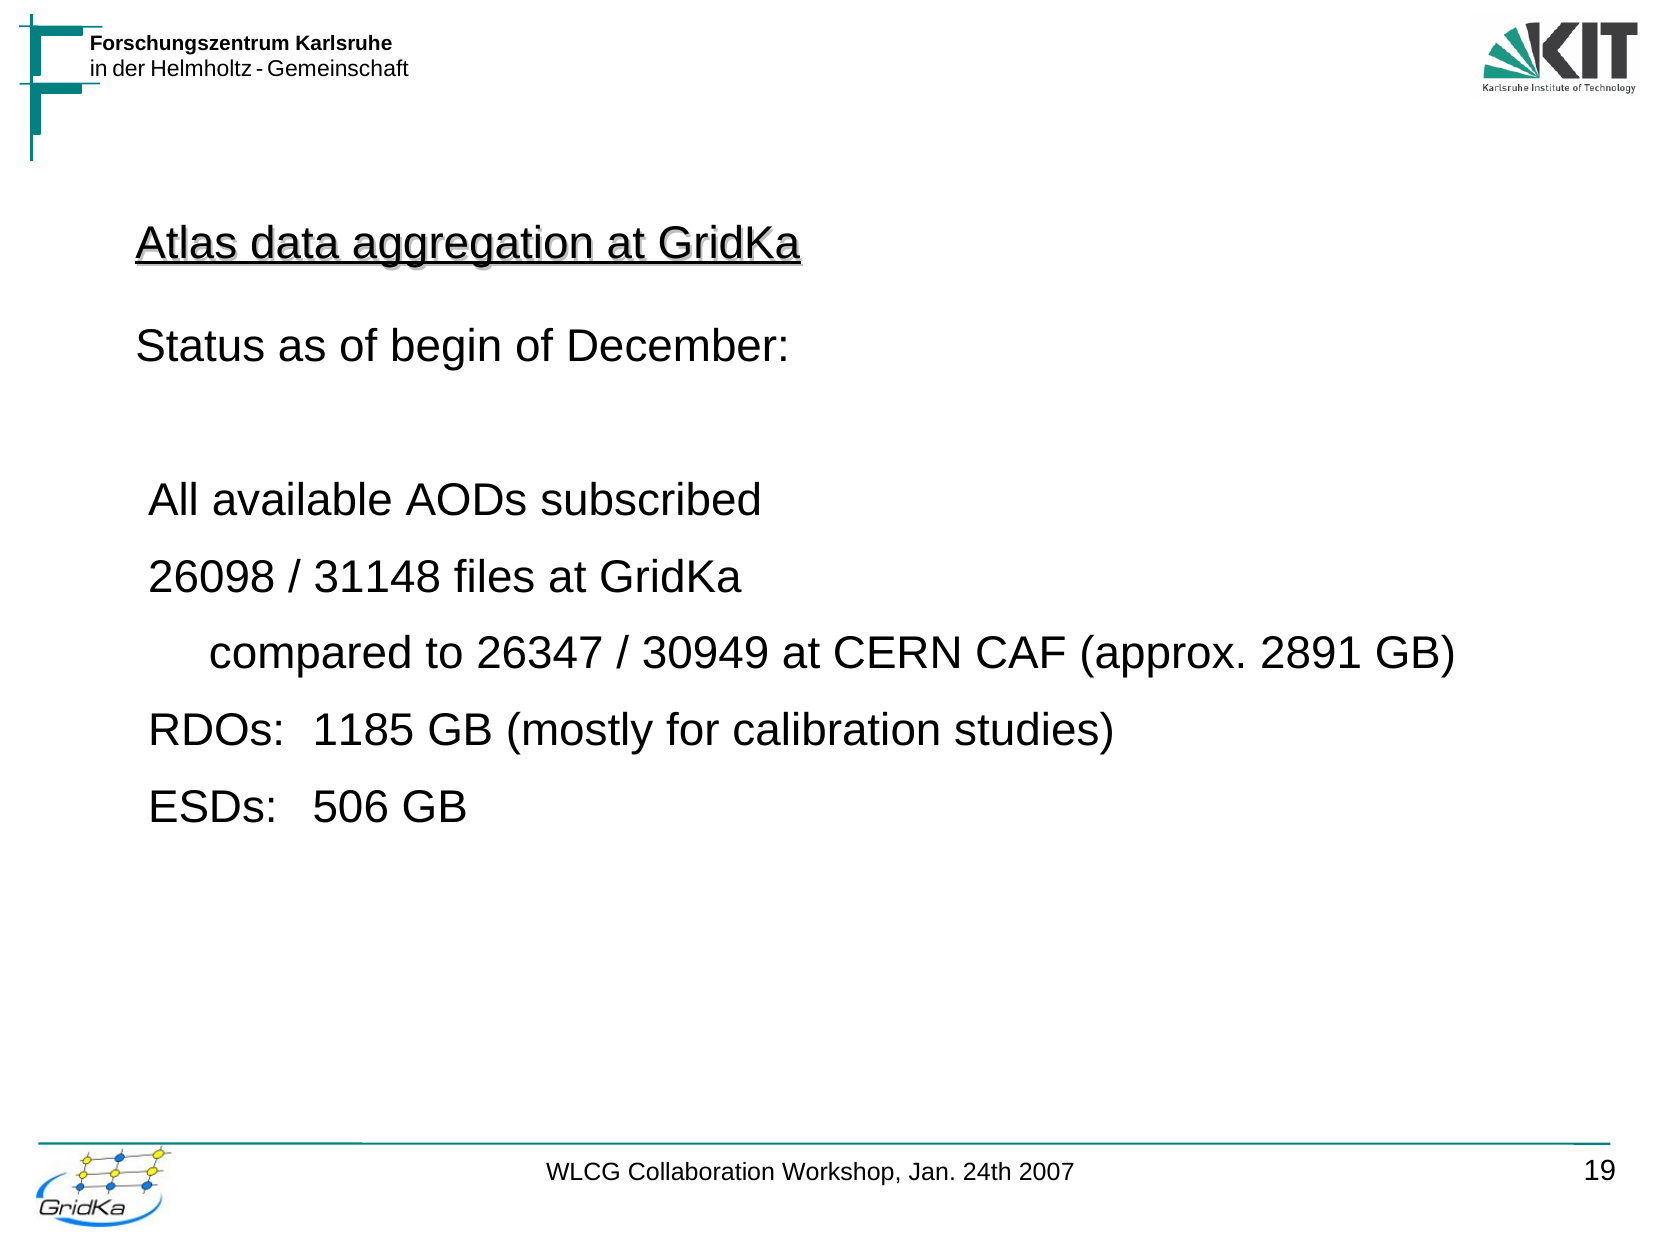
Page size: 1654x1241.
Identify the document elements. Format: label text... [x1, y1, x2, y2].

picture [36, 1145, 172, 1227]
picture [1470, 11, 1641, 102]
text_box Atlas data aggregation at GridKa Status as of begin of December: All available AODs subscribed 26098 / 31148 files at GridKa compared to 26347 / 30949 at CERN CAF (approx. 2891 GB) RDOs: 1185 GB (mostly for calibration studies) ESDs: 506 GB [120, 210, 1479, 841]
